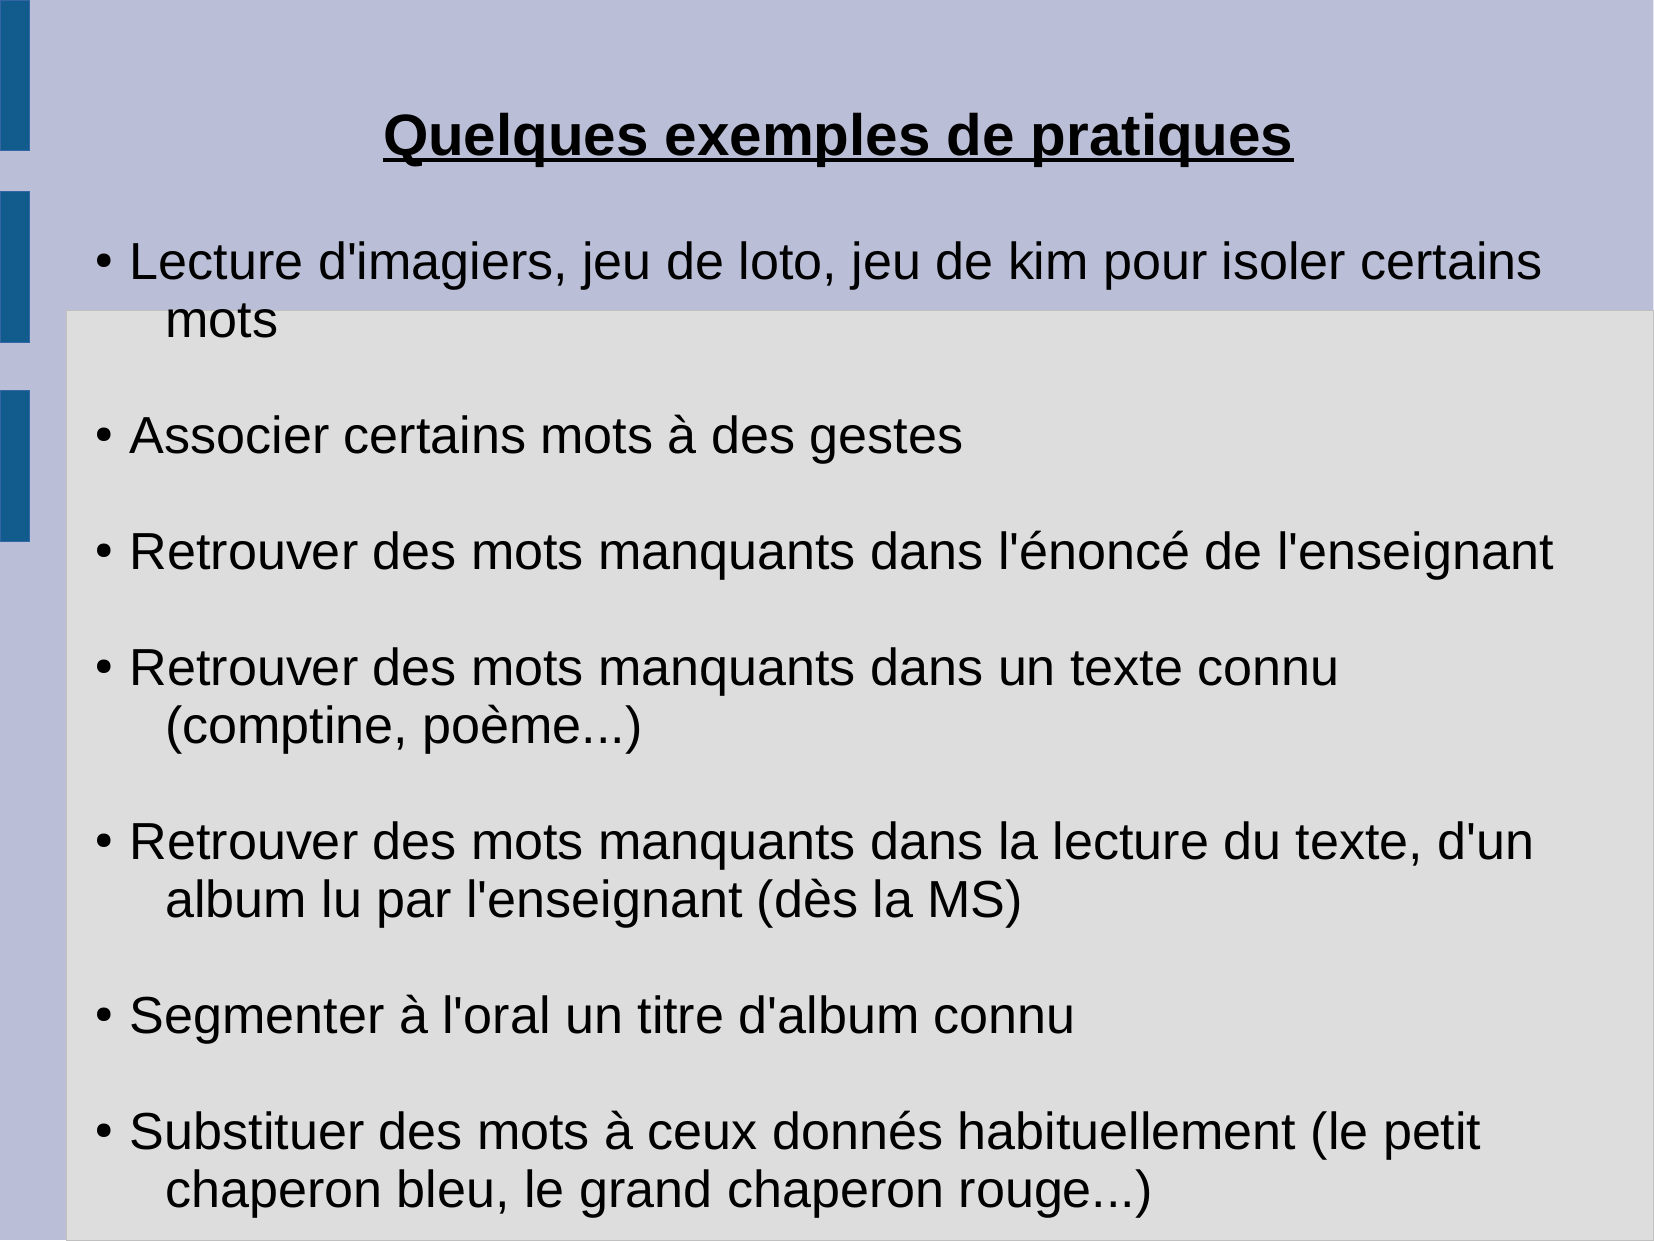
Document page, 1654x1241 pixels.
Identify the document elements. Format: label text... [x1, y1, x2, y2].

subtitle Quelques exemples de pratiques Lecture d'imagiers, jeu de loto, jeu de kim pour isoler certains mots Associer certains mots à des gestes Retrouver des mots manquants dans l'énoncé de l'enseignant Retrouver des mots manquants dans un texte connu (comptine, poème...) Retrouver des mots manquants dans la lecture du texte, d'un album lu par l'enseignant (dès la MS) Segmenter à l'oral un titre d'album connu Substituer des mots à ceux donnés habituellement (le petit chaperon bleu, le grand chaperon rouge...) [94, 100, 1583, 1241]
